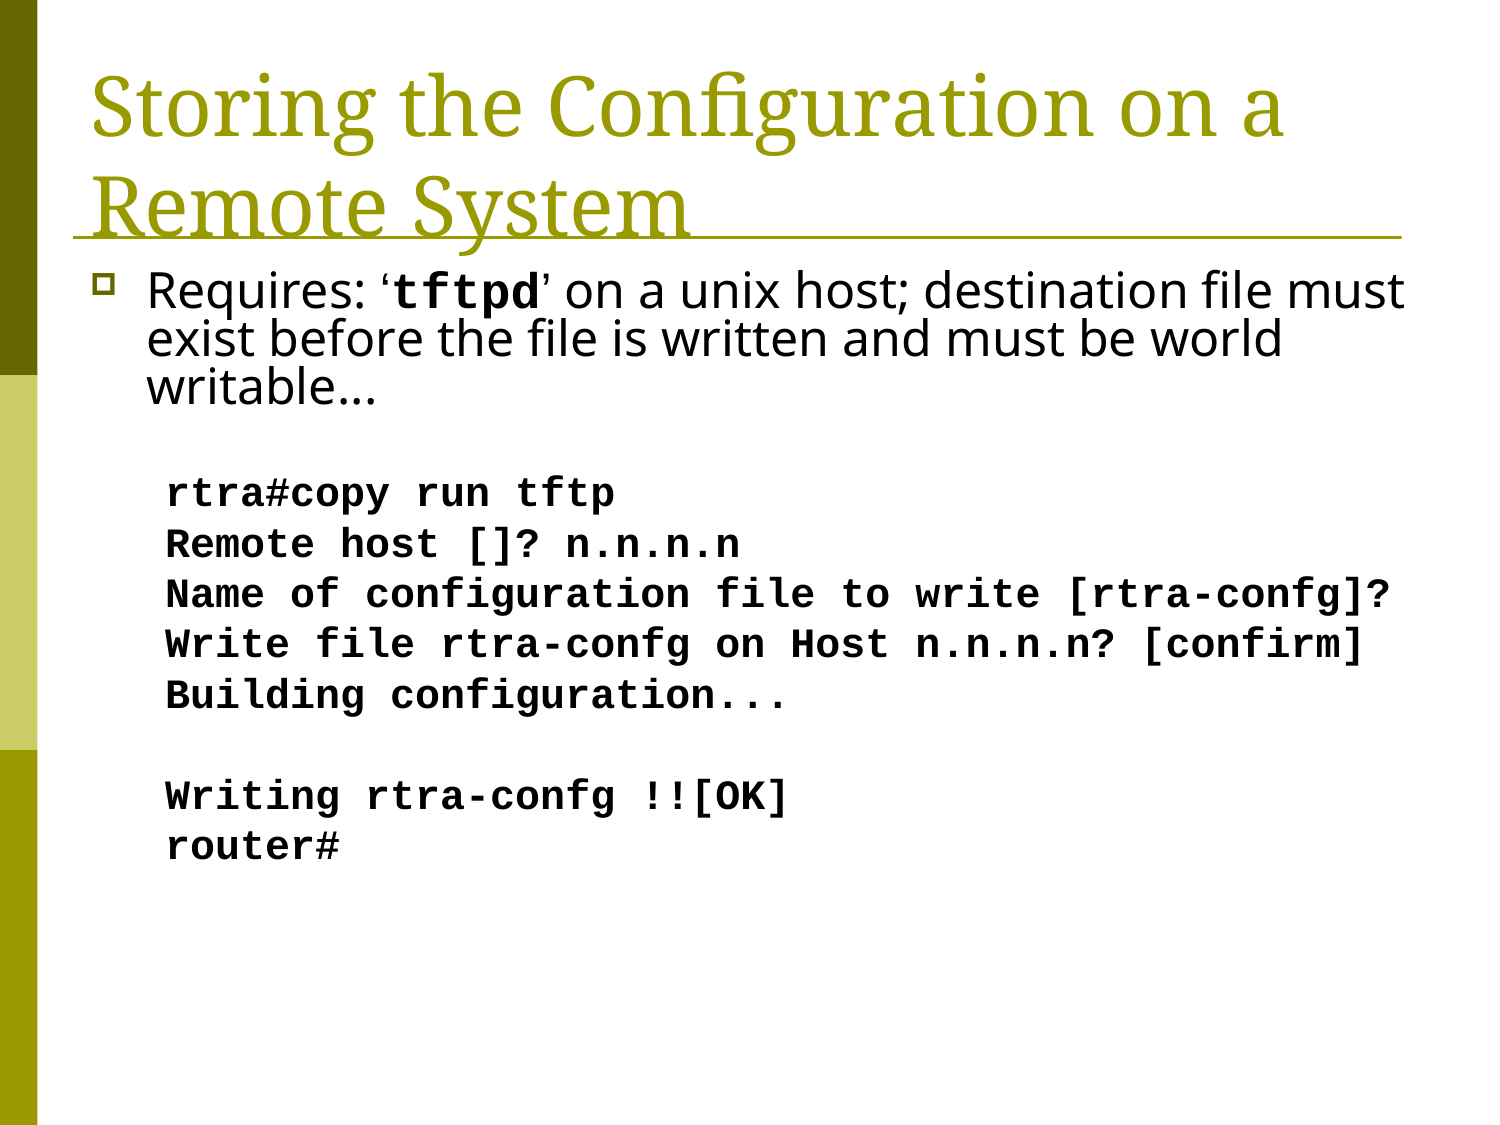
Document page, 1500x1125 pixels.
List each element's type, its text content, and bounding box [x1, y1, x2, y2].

list Requires: ‘tftpd’ on a unix host; destination file must exist before the file is written and must be world writable... rtra#copy run tftp Remote host []? n.n.n.n Name of configuration file to write [rtra-confg]? Write file rtra-confg on Host n.n.n.n? [confirm] Building configuration... Writing rtra-confg !![OK] router# [75, 262, 1426, 1006]
title Storing the Configuration on a Remote System [75, 45, 1426, 233]
